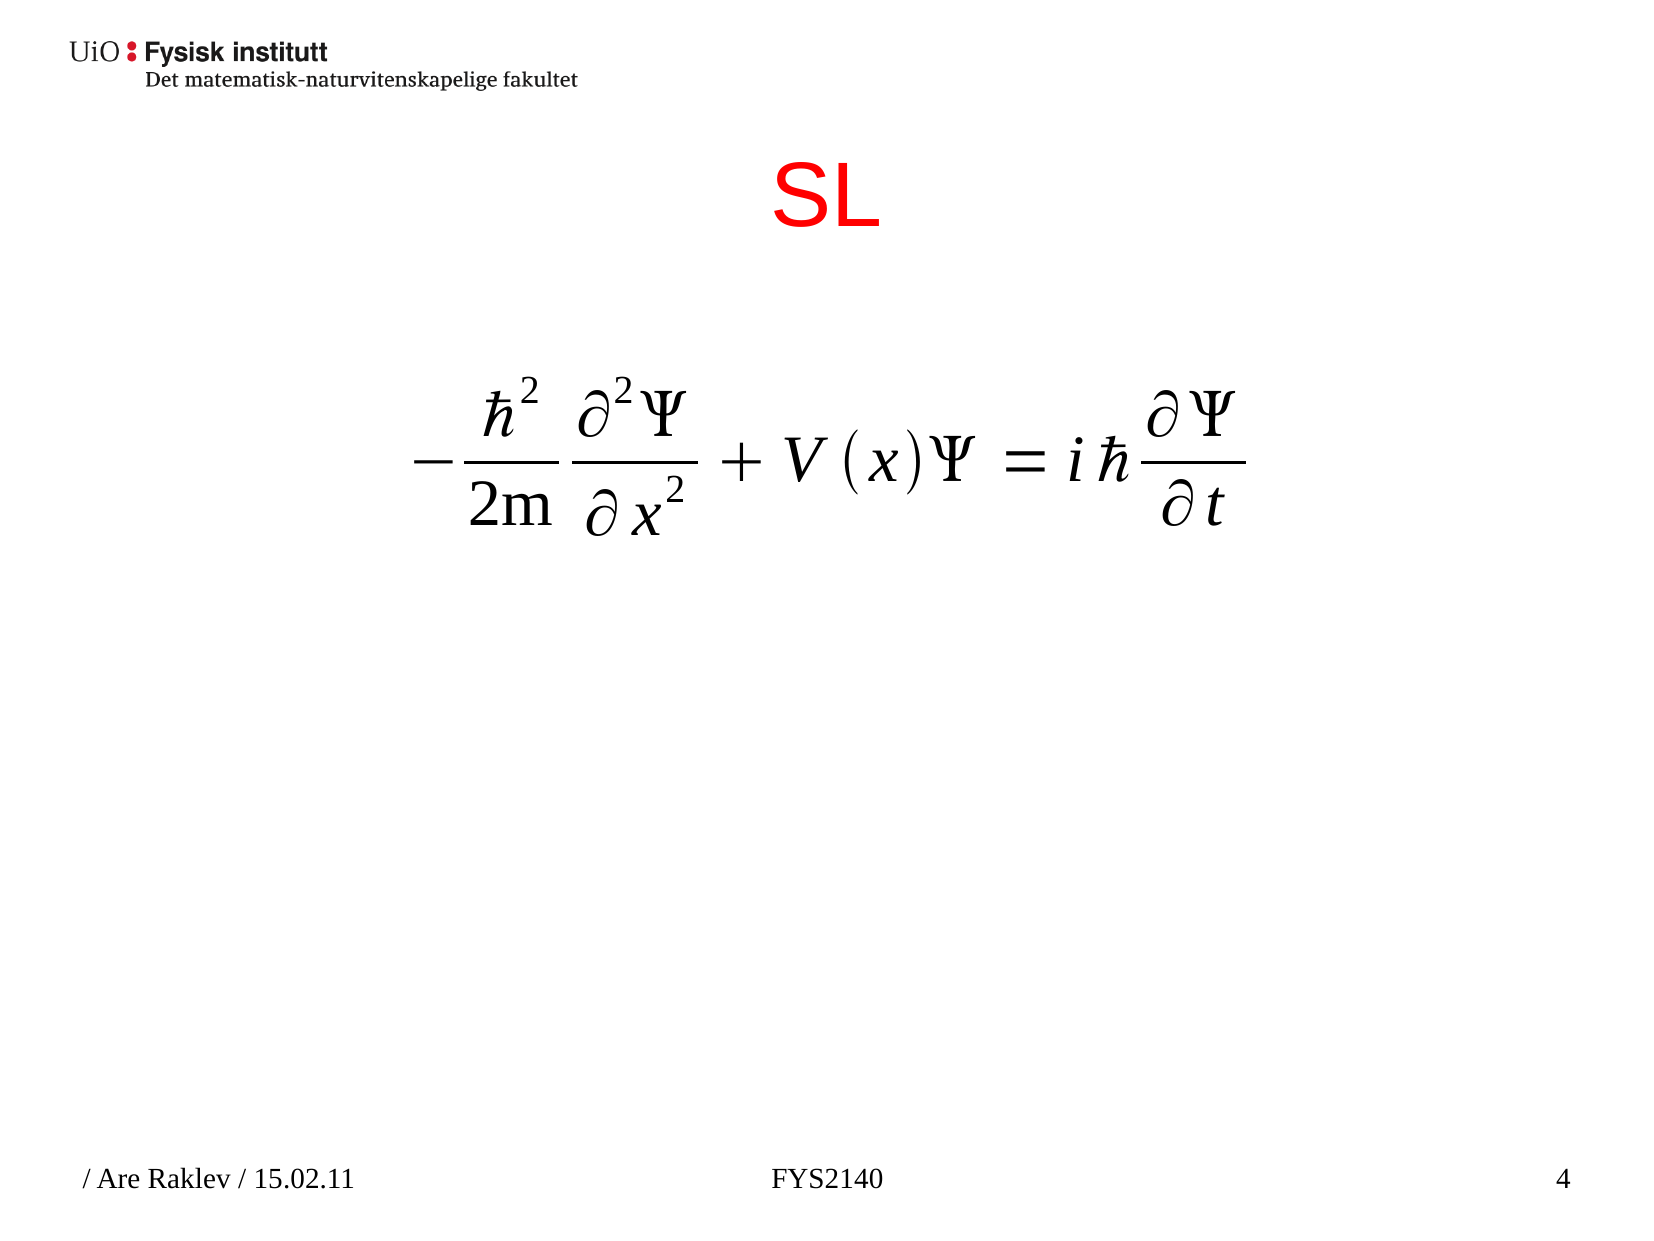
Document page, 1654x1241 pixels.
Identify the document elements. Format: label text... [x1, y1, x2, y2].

chart [401, 367, 1256, 551]
title SL [82, 90, 1571, 298]
picture [68, 37, 581, 93]
